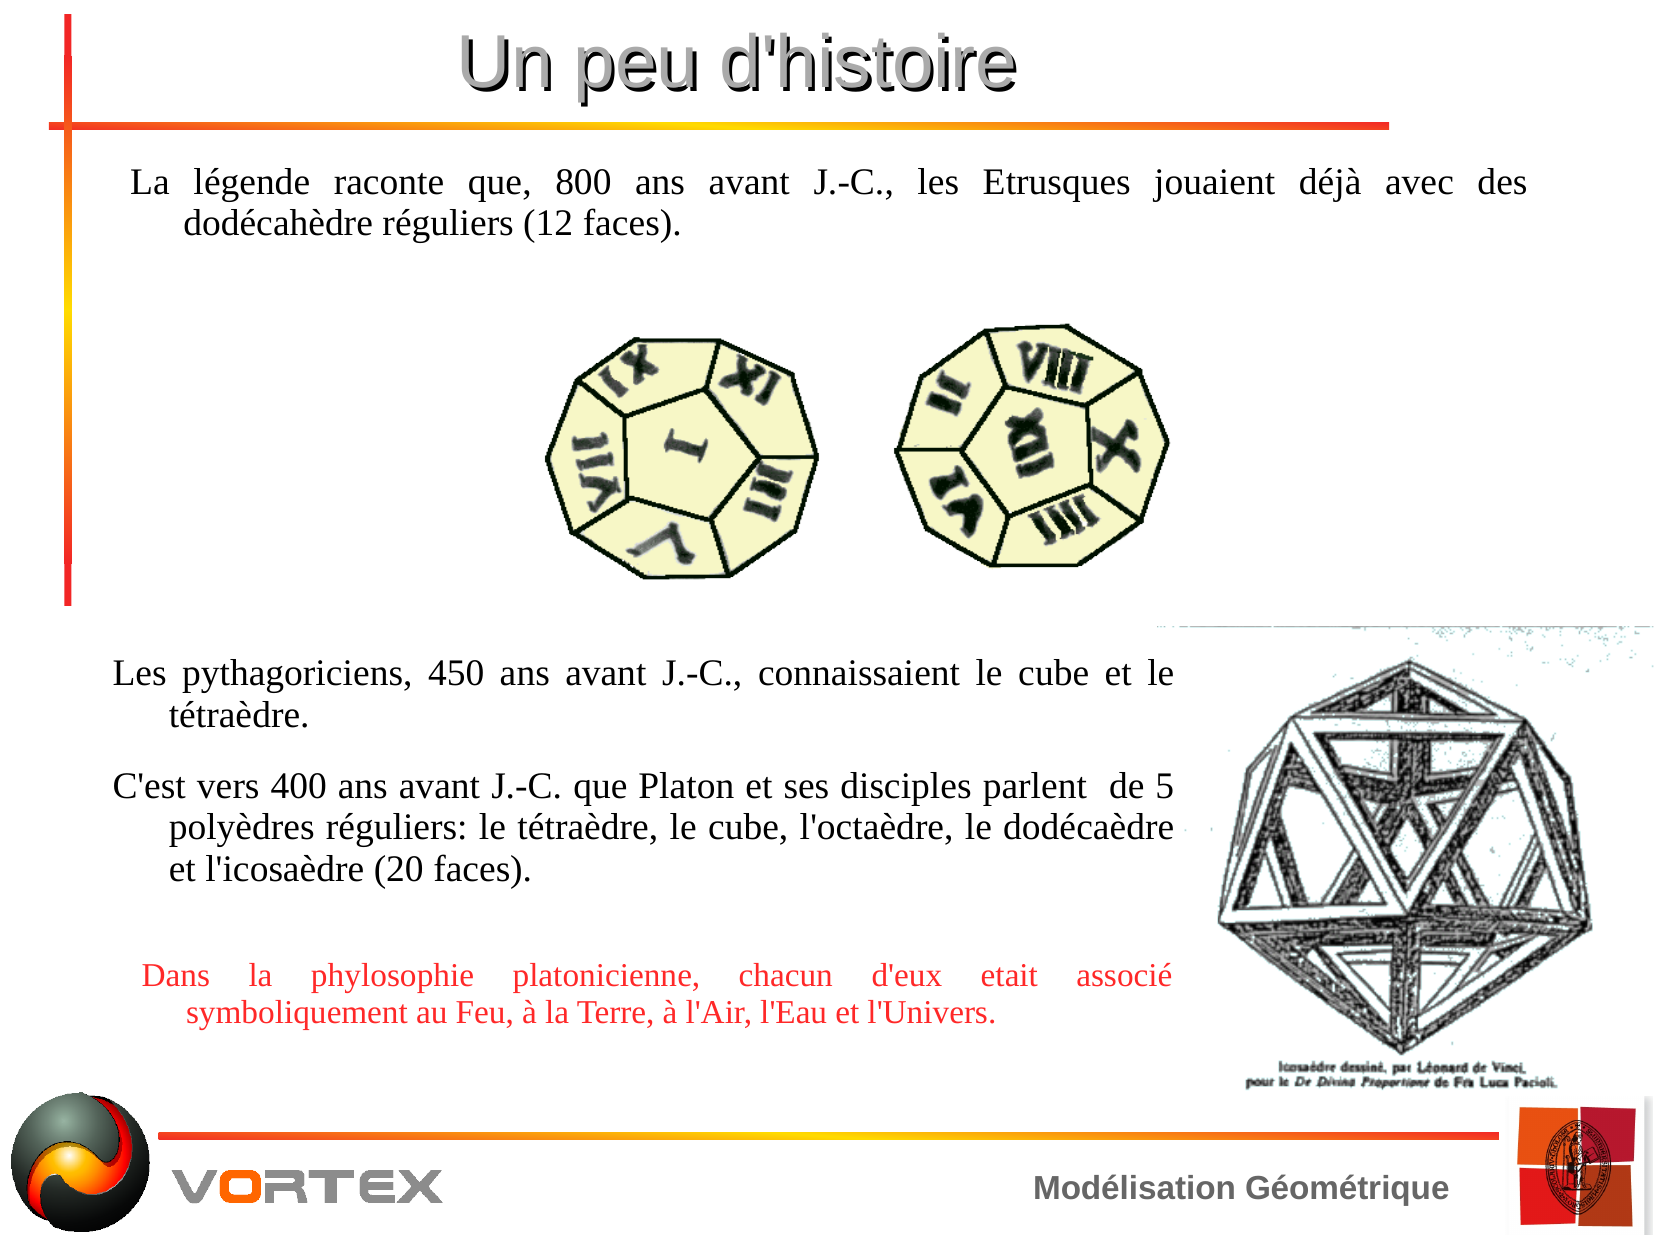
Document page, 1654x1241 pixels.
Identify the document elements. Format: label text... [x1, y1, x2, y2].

picture [1505, 626, 1654, 1235]
picture [11, 1092, 443, 1232]
title Un peu d'histoire [82, 4, 1392, 120]
list La légende raconte que, 800 ans avant J.-C., les Etrusques jouaient déjà avec des dodécahèdre réguliers (12 faces). Les pythagoriciens, 450 ans avant J.-C., connaissaient le cube et le tétraèdre. C'est vers 400 ans avant J.-C. que Platon et ses disciples parlent de 5 polyèdres réguliers: le tétraèdre, le cube, l'octaèdre, le dodécaèdre et l'icosaèdre (20 faces). Dans la phylosophie platonicienne, chacun d'eux etait associé symboliquement au Feu, à la Terre, à l'Air, l'Eau et l'Univers. [112, 160, 1530, 1111]
picture [529, 310, 1187, 597]
